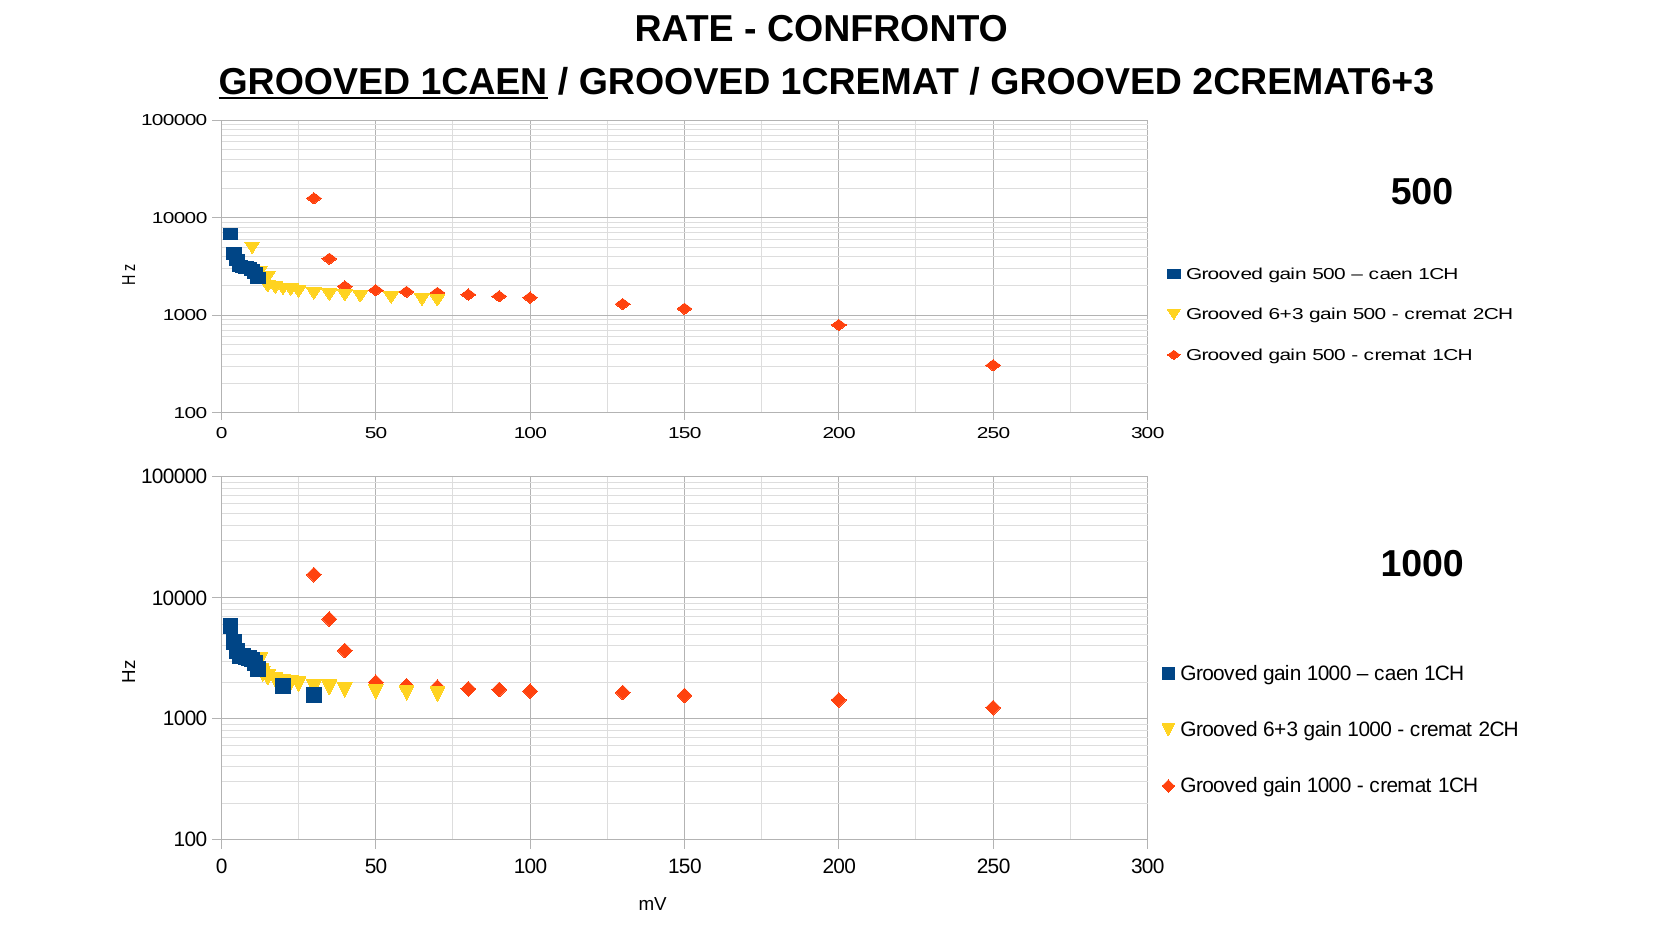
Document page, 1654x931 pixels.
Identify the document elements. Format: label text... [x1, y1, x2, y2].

chart [112, 110, 1546, 931]
text_box 1000 [1190, 534, 1654, 592]
text_box RATE - CONFRONTO [0, 0, 1654, 53]
text_box GROOVED 1CAEN / GROOVED 1CREMAT / GROOVED 2CREMAT6+3 [0, 53, 1654, 110]
text_box 500 [1190, 162, 1654, 220]
